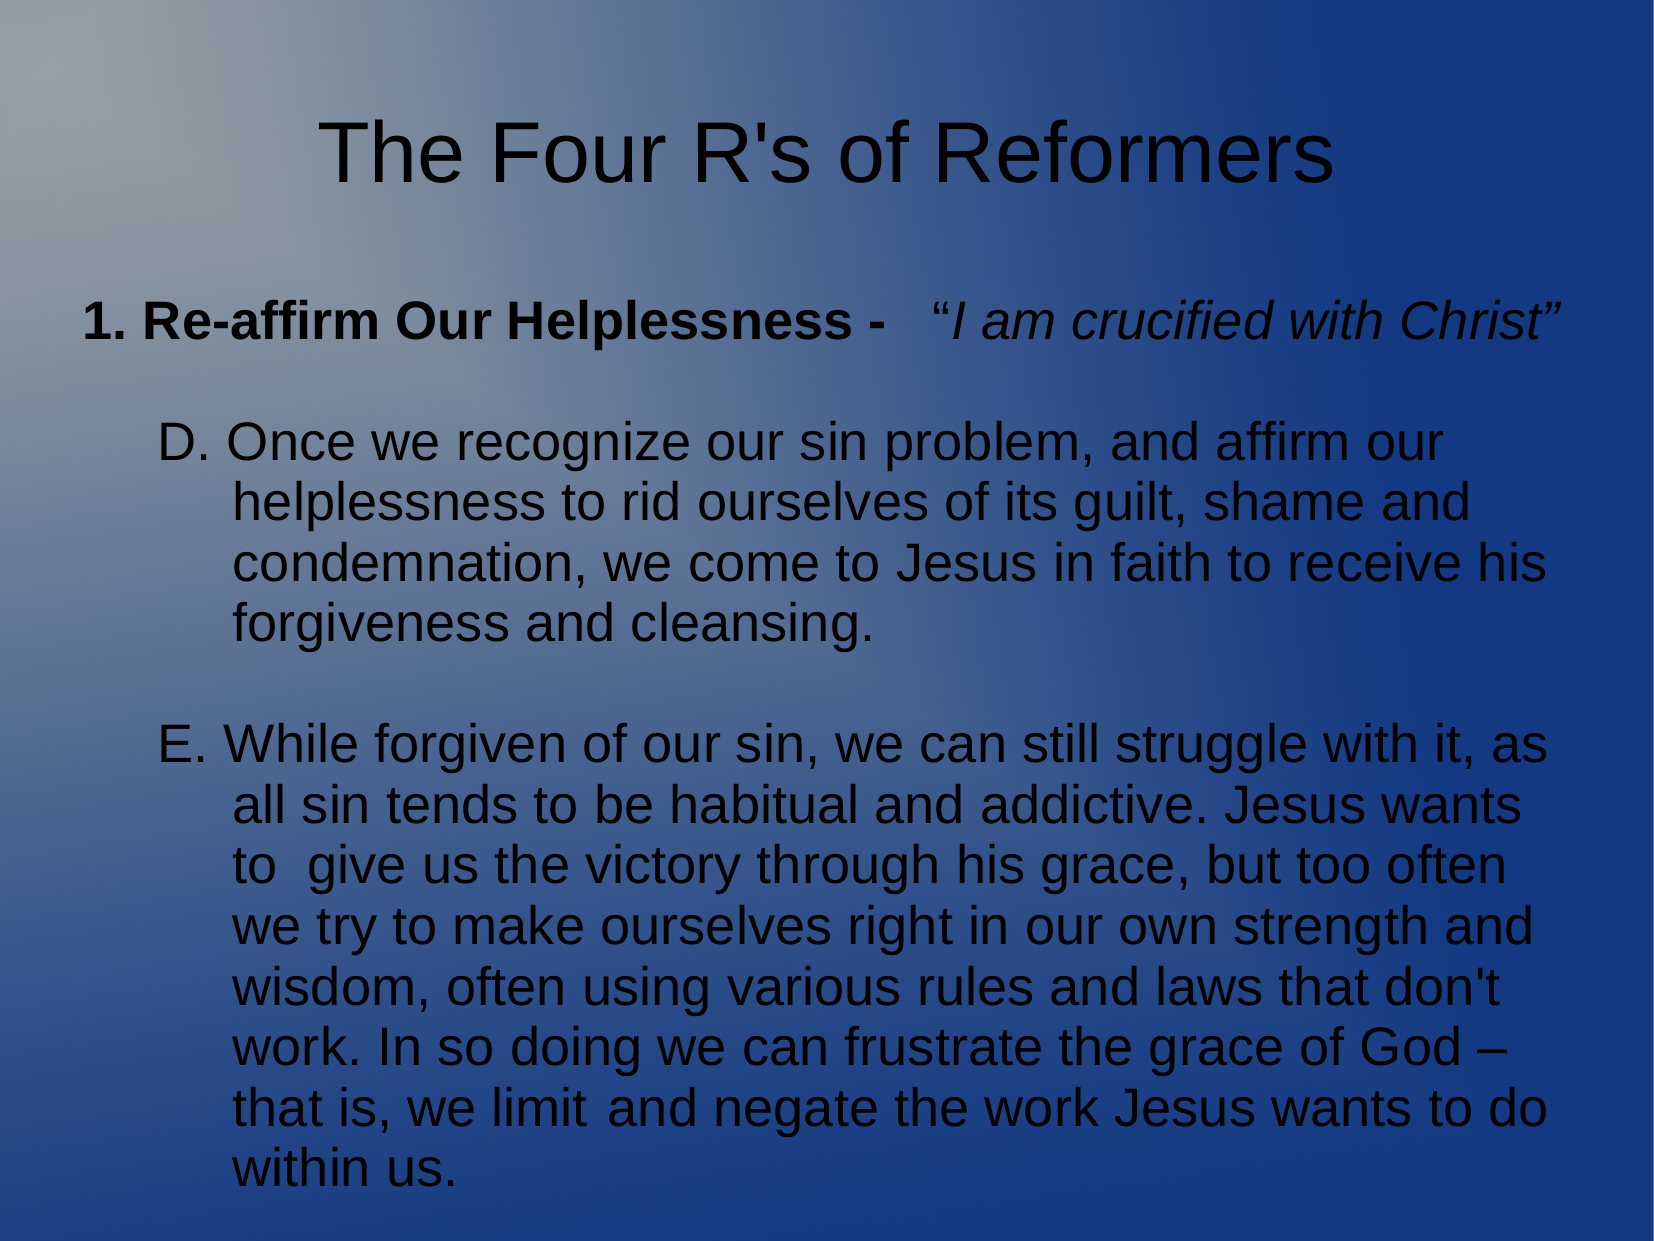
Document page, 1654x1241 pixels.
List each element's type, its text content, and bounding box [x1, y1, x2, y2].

subtitle 1. Re-affirm Our Helplessness - “I am crucified with Christ” D. Once we recognize our sin problem, and affirm our helplessness to rid ourselves of its guilt, shame and condemnation, we come to Jesus in faith to receive his forgiveness and cleansing. E. While forgiven of our sin, we can still struggle with it, as all sin tends to be habitual and addictive. Jesus wants to give us the victory through his grace, but too often we try to make ourselves right in our own strength and wisdom, often using various rules and laws that don't work. In so doing we can frustrate the grace of God – that is, we limit and negate the work Jesus wants to do within us. [82, 290, 1571, 1241]
picture [0, 0, 1654, 1241]
title The Four R's of Reformers [82, 49, 1571, 257]
